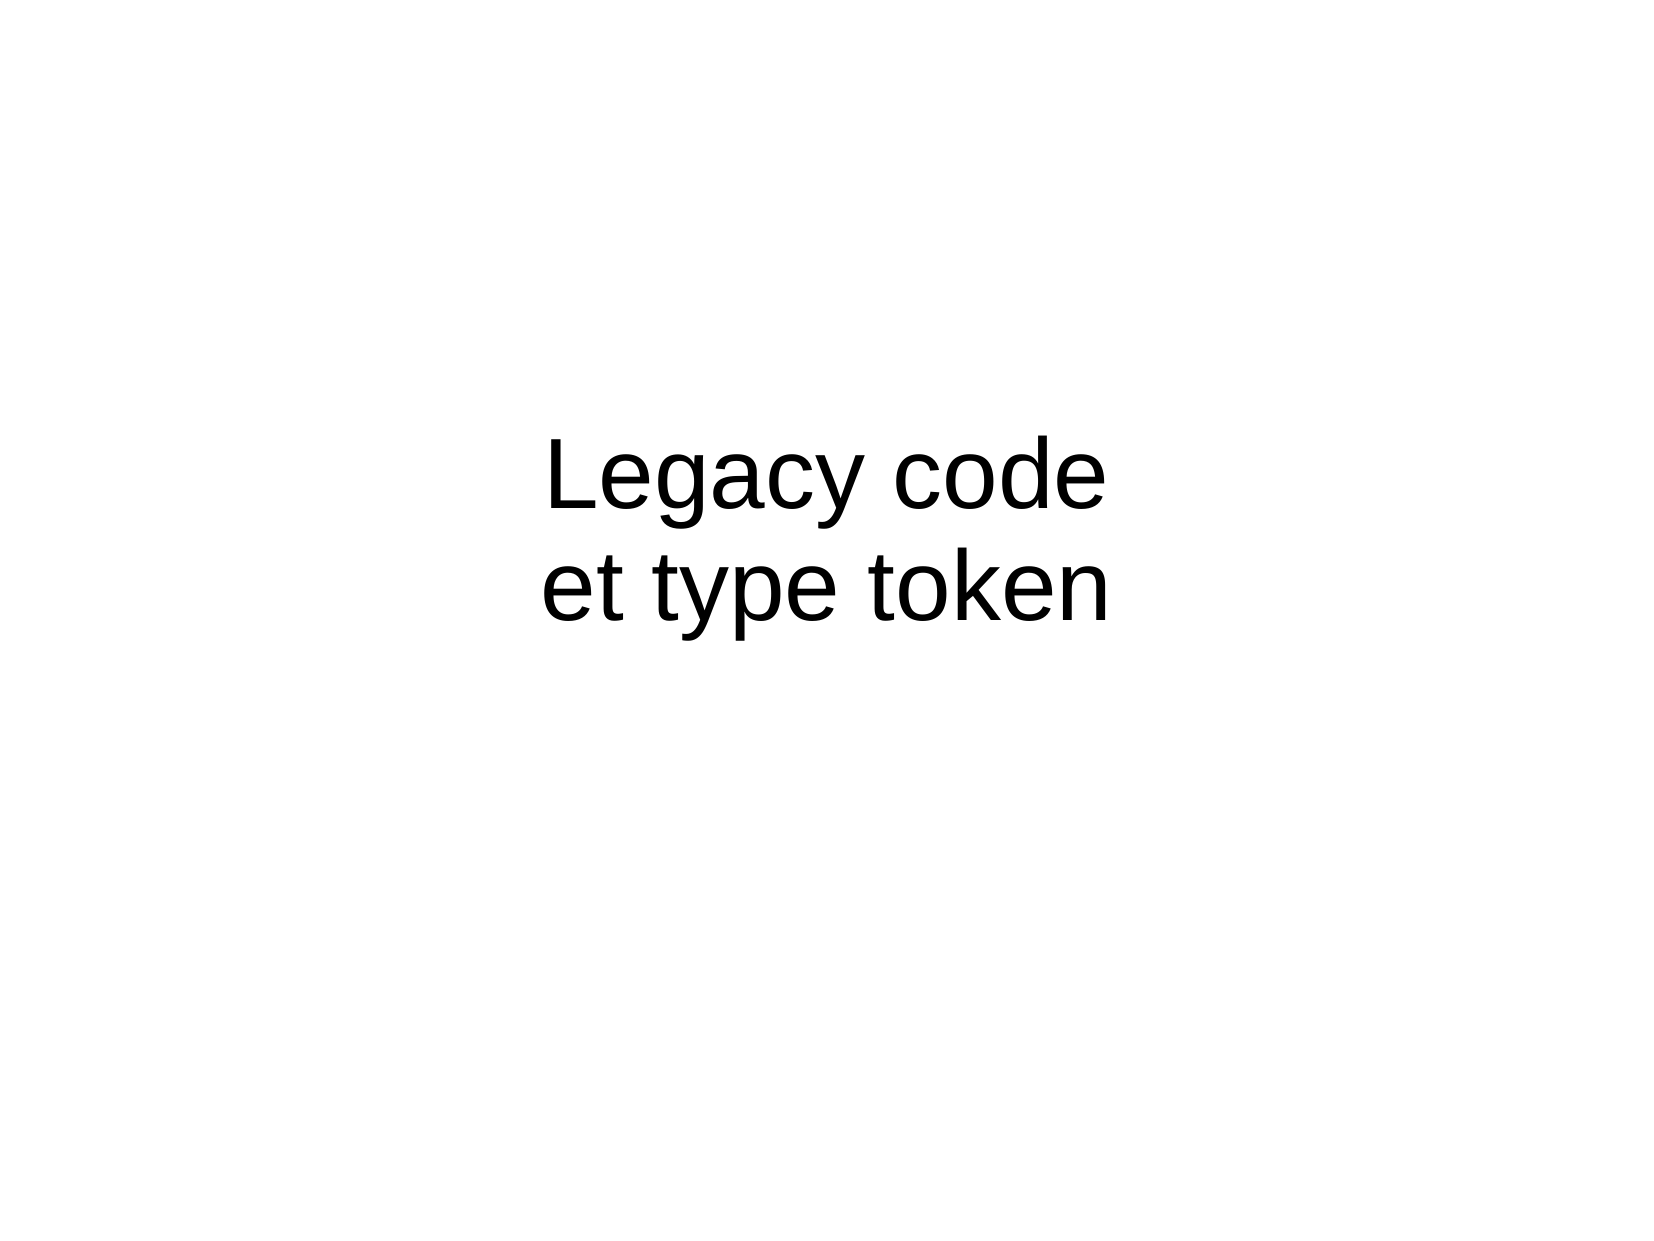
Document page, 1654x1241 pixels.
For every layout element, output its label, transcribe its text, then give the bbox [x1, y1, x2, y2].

subtitle Legacy code et type token [82, 49, 1571, 1010]
